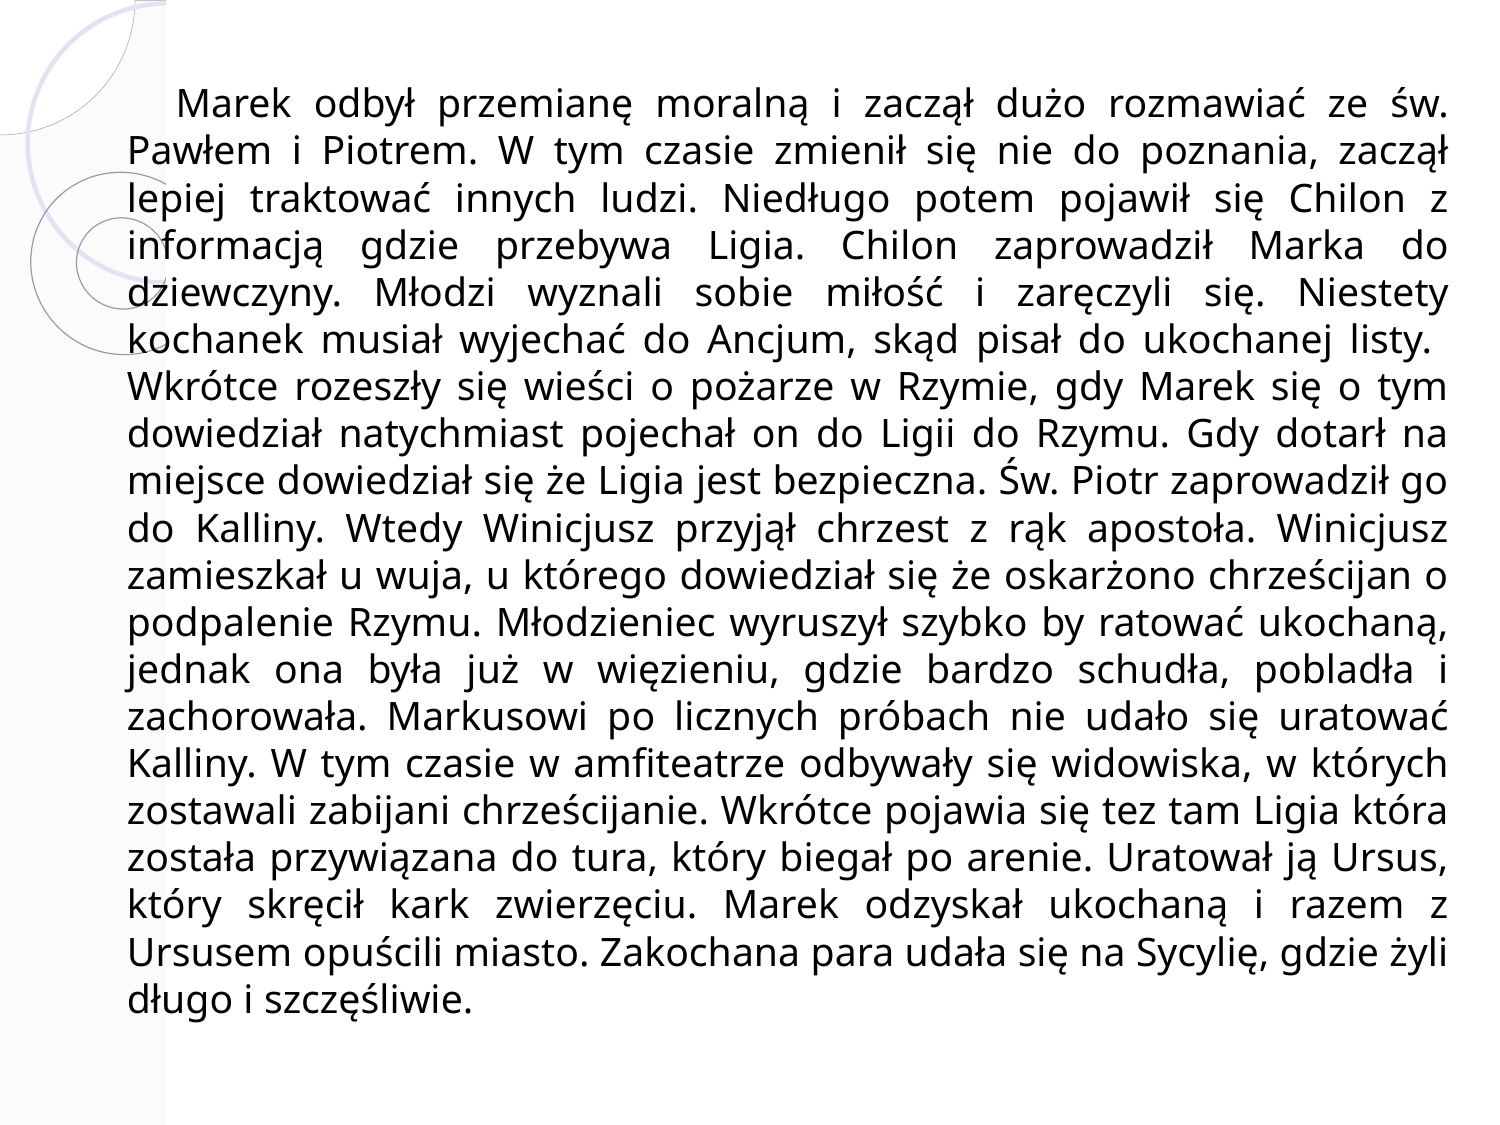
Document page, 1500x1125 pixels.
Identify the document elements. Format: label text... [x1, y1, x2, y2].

list Marek odbył przemianę moralną i zaczął dużo rozmawiać ze św. Pawłem i Piotrem. W tym czasie zmienił się nie do poznania, zaczął lepiej traktować innych ludzi. Niedługo potem pojawił się Chilon z informacją gdzie przebywa Ligia. Chilon zaprowadził Marka do dziewczyny. Młodzi wyznali sobie miłość i zaręczyli się. Niestety kochanek musiał wyjechać do Ancjum, skąd pisał do ukochanej listy. Wkrótce rozeszły się wieści o pożarze w Rzymie, gdy Marek się o tym dowiedział natychmiast pojechał on do Ligii do Rzymu. Gdy dotarł na miejsce dowiedział się że Ligia jest bezpieczna. Św. Piotr zaprowadził go do Kalliny. Wtedy Winicjusz przyjął chrzest z rąk apostoła. Winicjusz zamieszkał u wuja, u którego dowiedział się że oskarżono chrześcijan o podpalenie Rzymu. Młodzieniec wyruszył szybko by ratować ukochaną, jednak ona była już w więzieniu, gdzie bardzo schudła, pobladła i zachorowała. Markusowi po licznych próbach nie udało się uratować Kalliny. W tym czasie w amfiteatrze odbywały się widowiska, w których zostawali zabijani chrześcijanie. Wkrótce pojawia się tez tam Ligia która została przywiązana do tura, który biegał po arenie. Uratował ją Ursus, który skręcił kark zwierzęciu. Marek odzyskał ukochaną i razem z Ursusem opuścili miasto. Zakochana para udała się na Sycylię, gdzie żyli długo i szczęśliwie. [112, 66, 1466, 1047]
